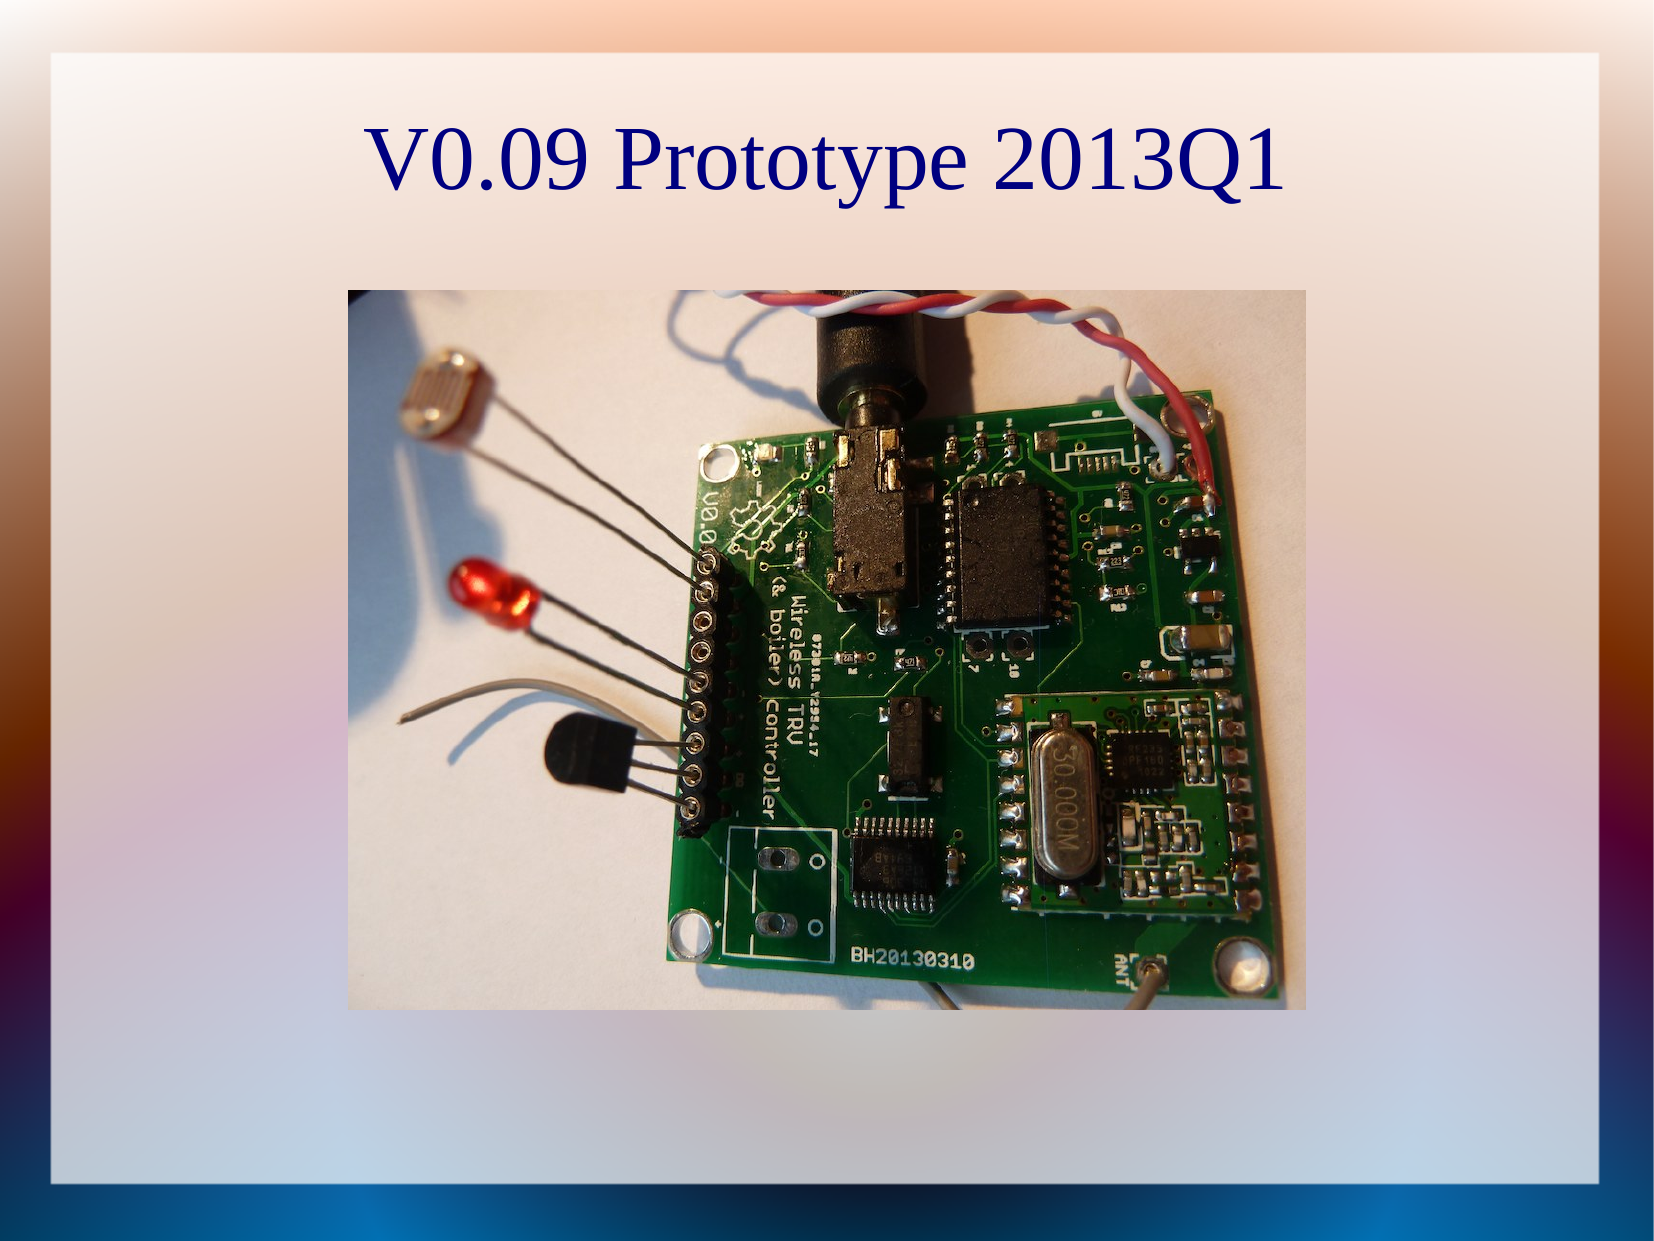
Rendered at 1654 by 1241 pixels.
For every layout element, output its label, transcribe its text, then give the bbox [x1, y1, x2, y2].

title V0.09 Prototype 2013Q1 [82, 55, 1571, 263]
picture [0, 0, 1654, 1241]
